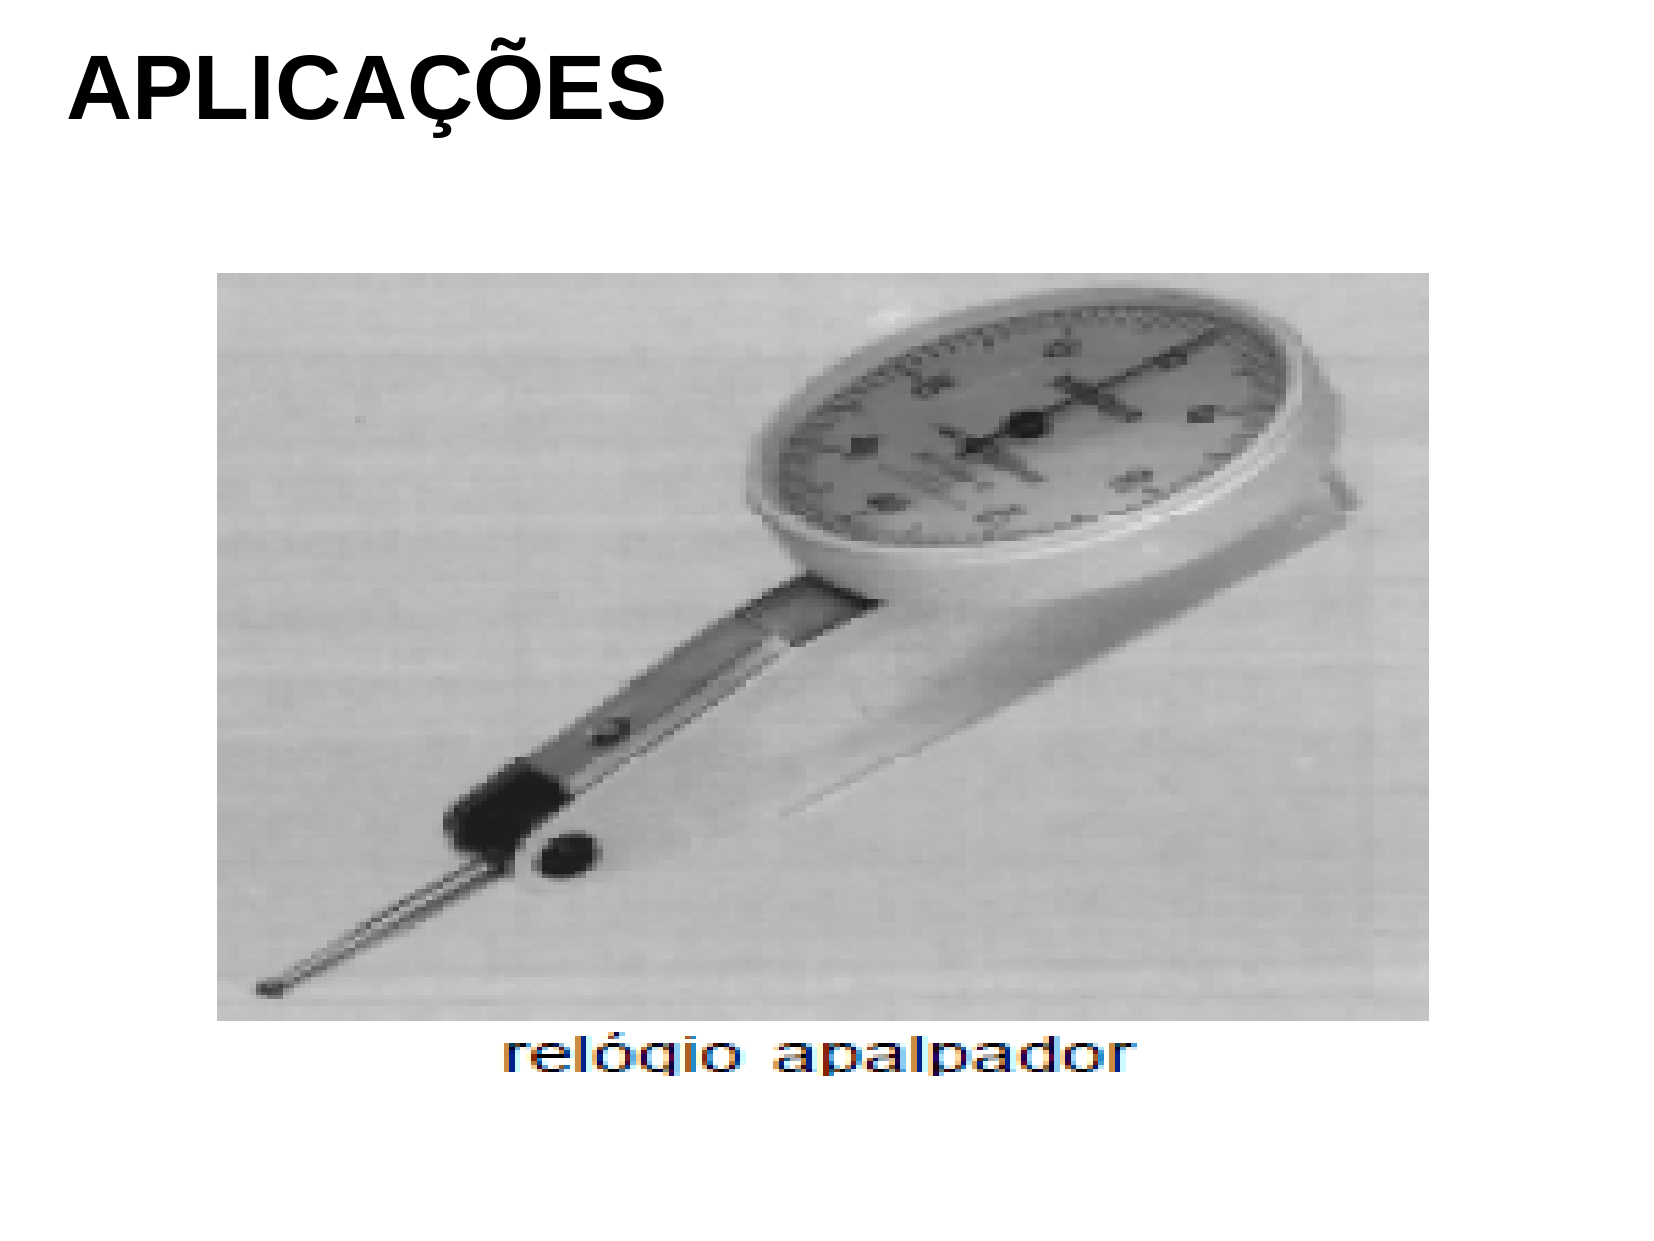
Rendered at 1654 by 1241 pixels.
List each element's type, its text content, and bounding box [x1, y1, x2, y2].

picture [124, 255, 1517, 1076]
title APLICAÇÕES [0, 20, 735, 182]
